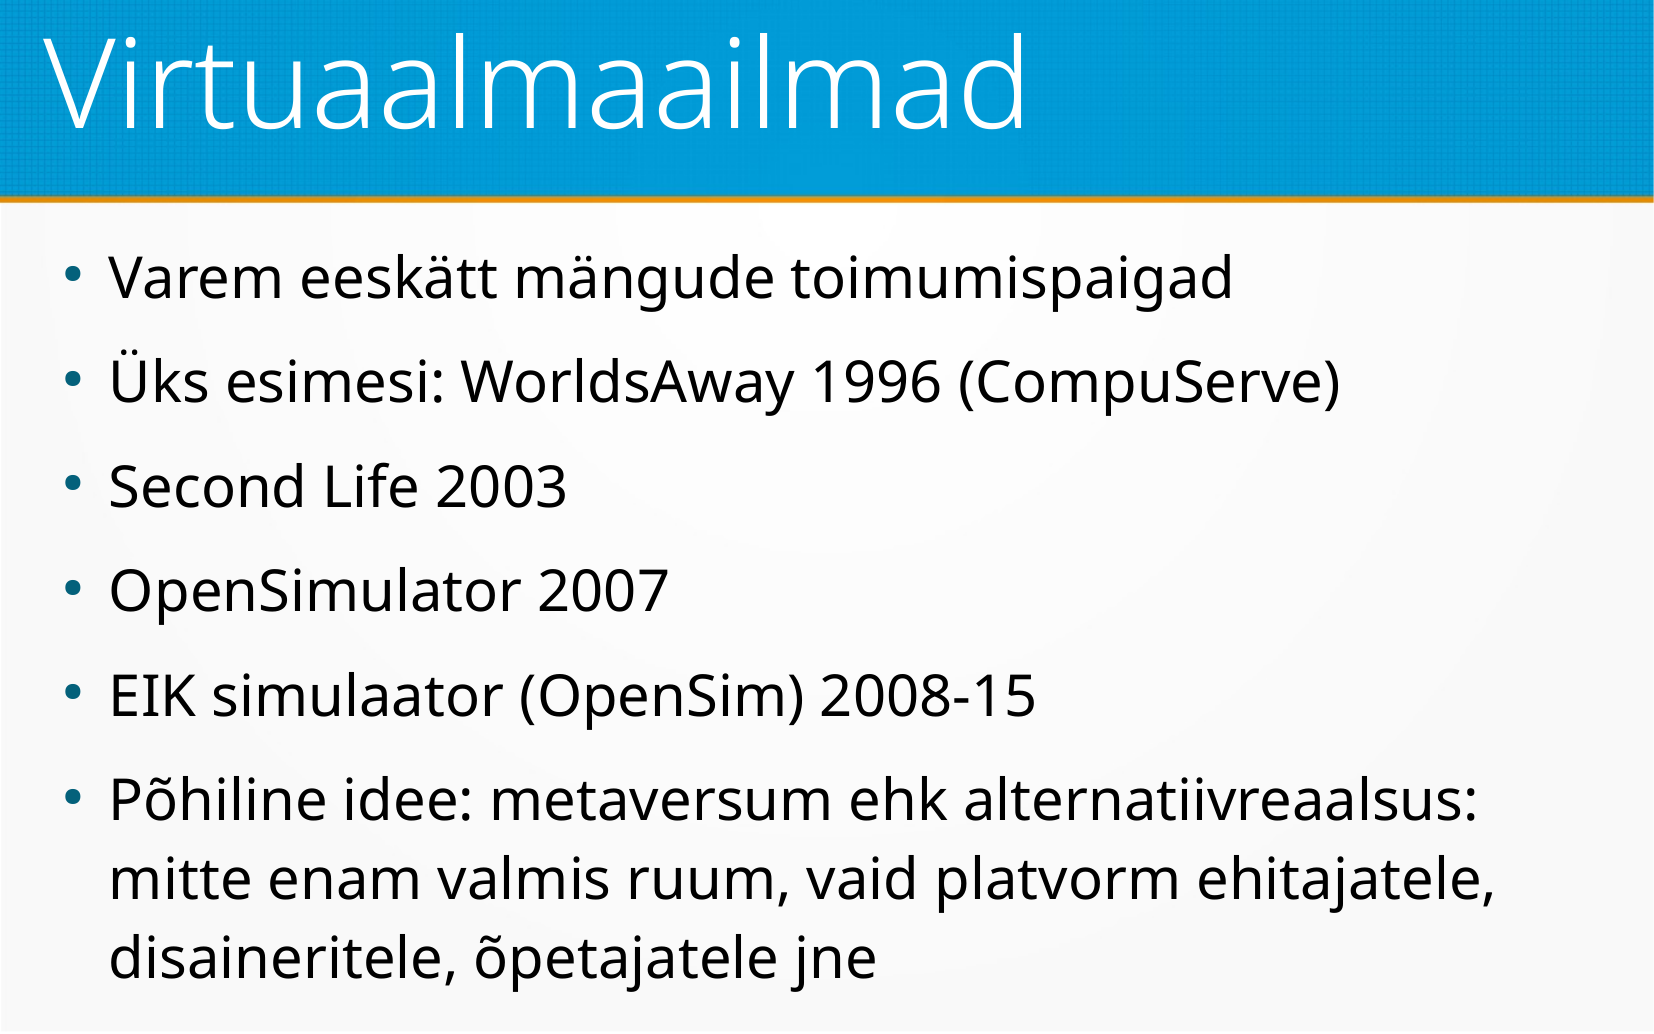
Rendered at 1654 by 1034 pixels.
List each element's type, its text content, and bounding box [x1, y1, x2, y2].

title Virtuaalmaailmad [43, 0, 1619, 166]
list Varem eeskätt mängude toimumispaigad Üks esimesi: WorldsAway 1996 (CompuServe) Second Life 2003 OpenSimulator 2007 EIK simulaator (OpenSim) 2008-15 Põhiline idee: metaversum ehk alternatiivreaalsus: mitte enam valmis ruum, vaid platvorm ehitajatele, disaineritele, õpetajatele jne [47, 236, 1607, 1002]
picture [0, 195, 1654, 1034]
